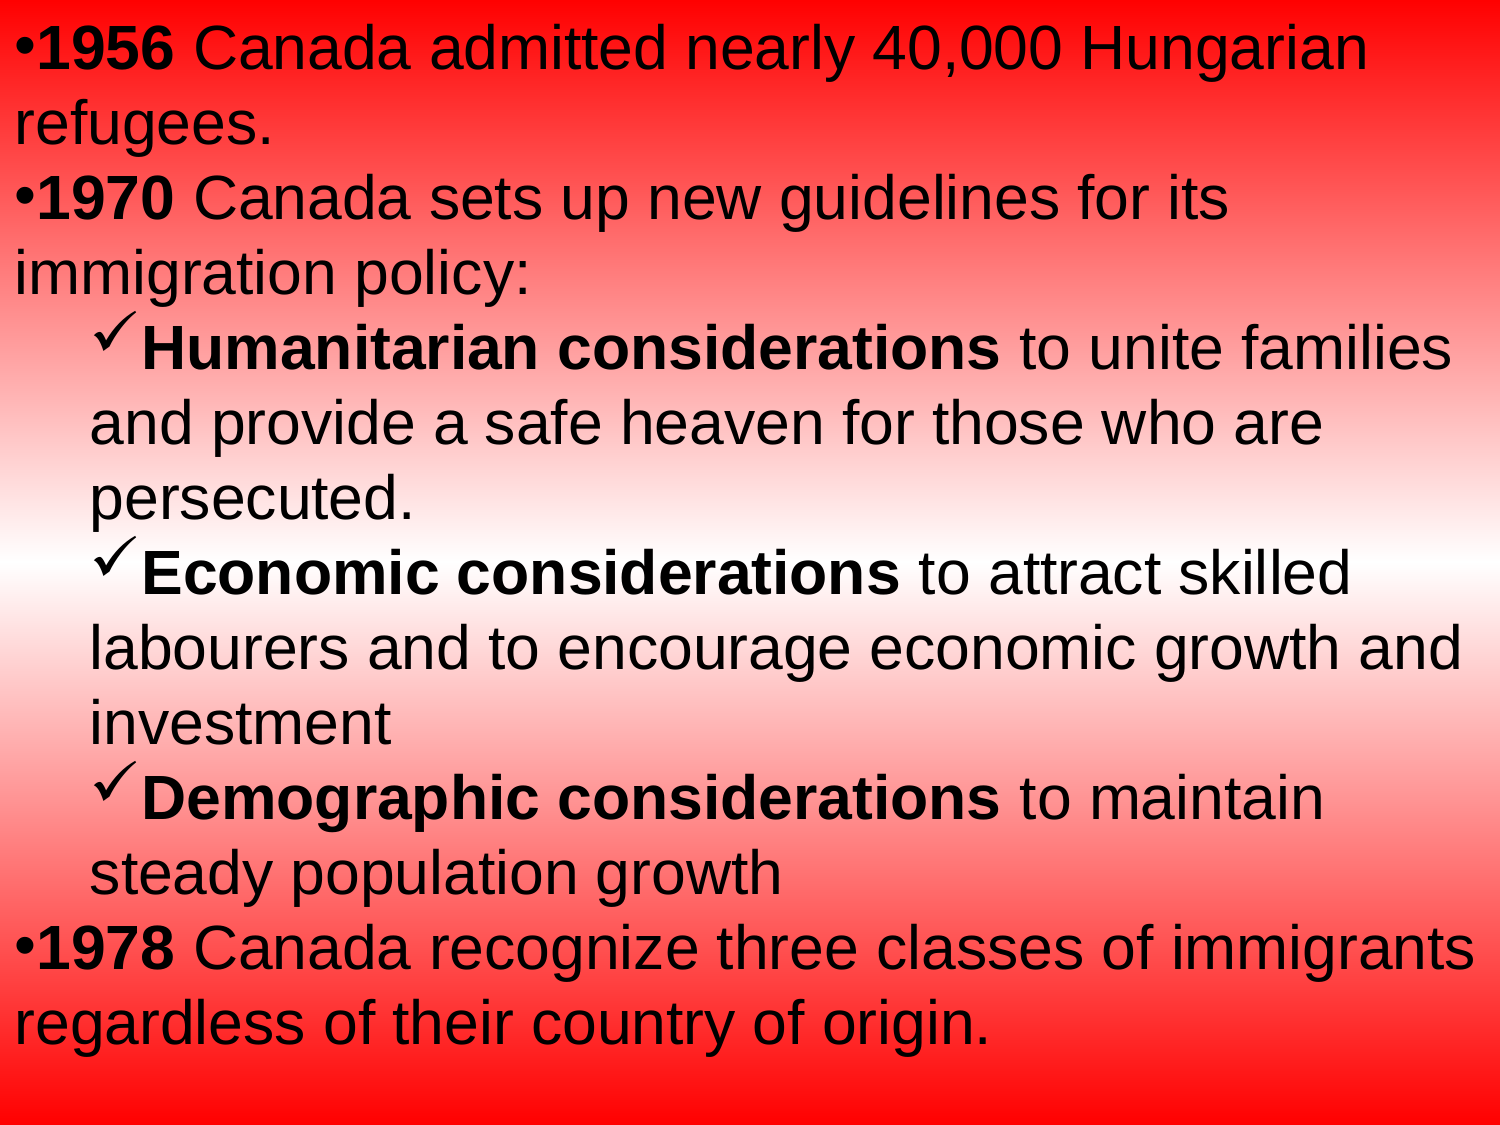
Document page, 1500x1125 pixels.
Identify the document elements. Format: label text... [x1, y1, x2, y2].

text_box 1956 Canada admitted nearly 40,000 Hungarian refugees. 1970 Canada sets up new guidelines for its immigration policy: Humanitarian considerations to unite families and provide a safe heaven for those who are persecuted. Economic considerations to attract skilled labourers and to encourage economic growth and investment Demographic considerations to maintain steady population growth 1978 Canada recognize three classes of immigrants regardless of their country of origin. [0, 0, 1500, 1065]
